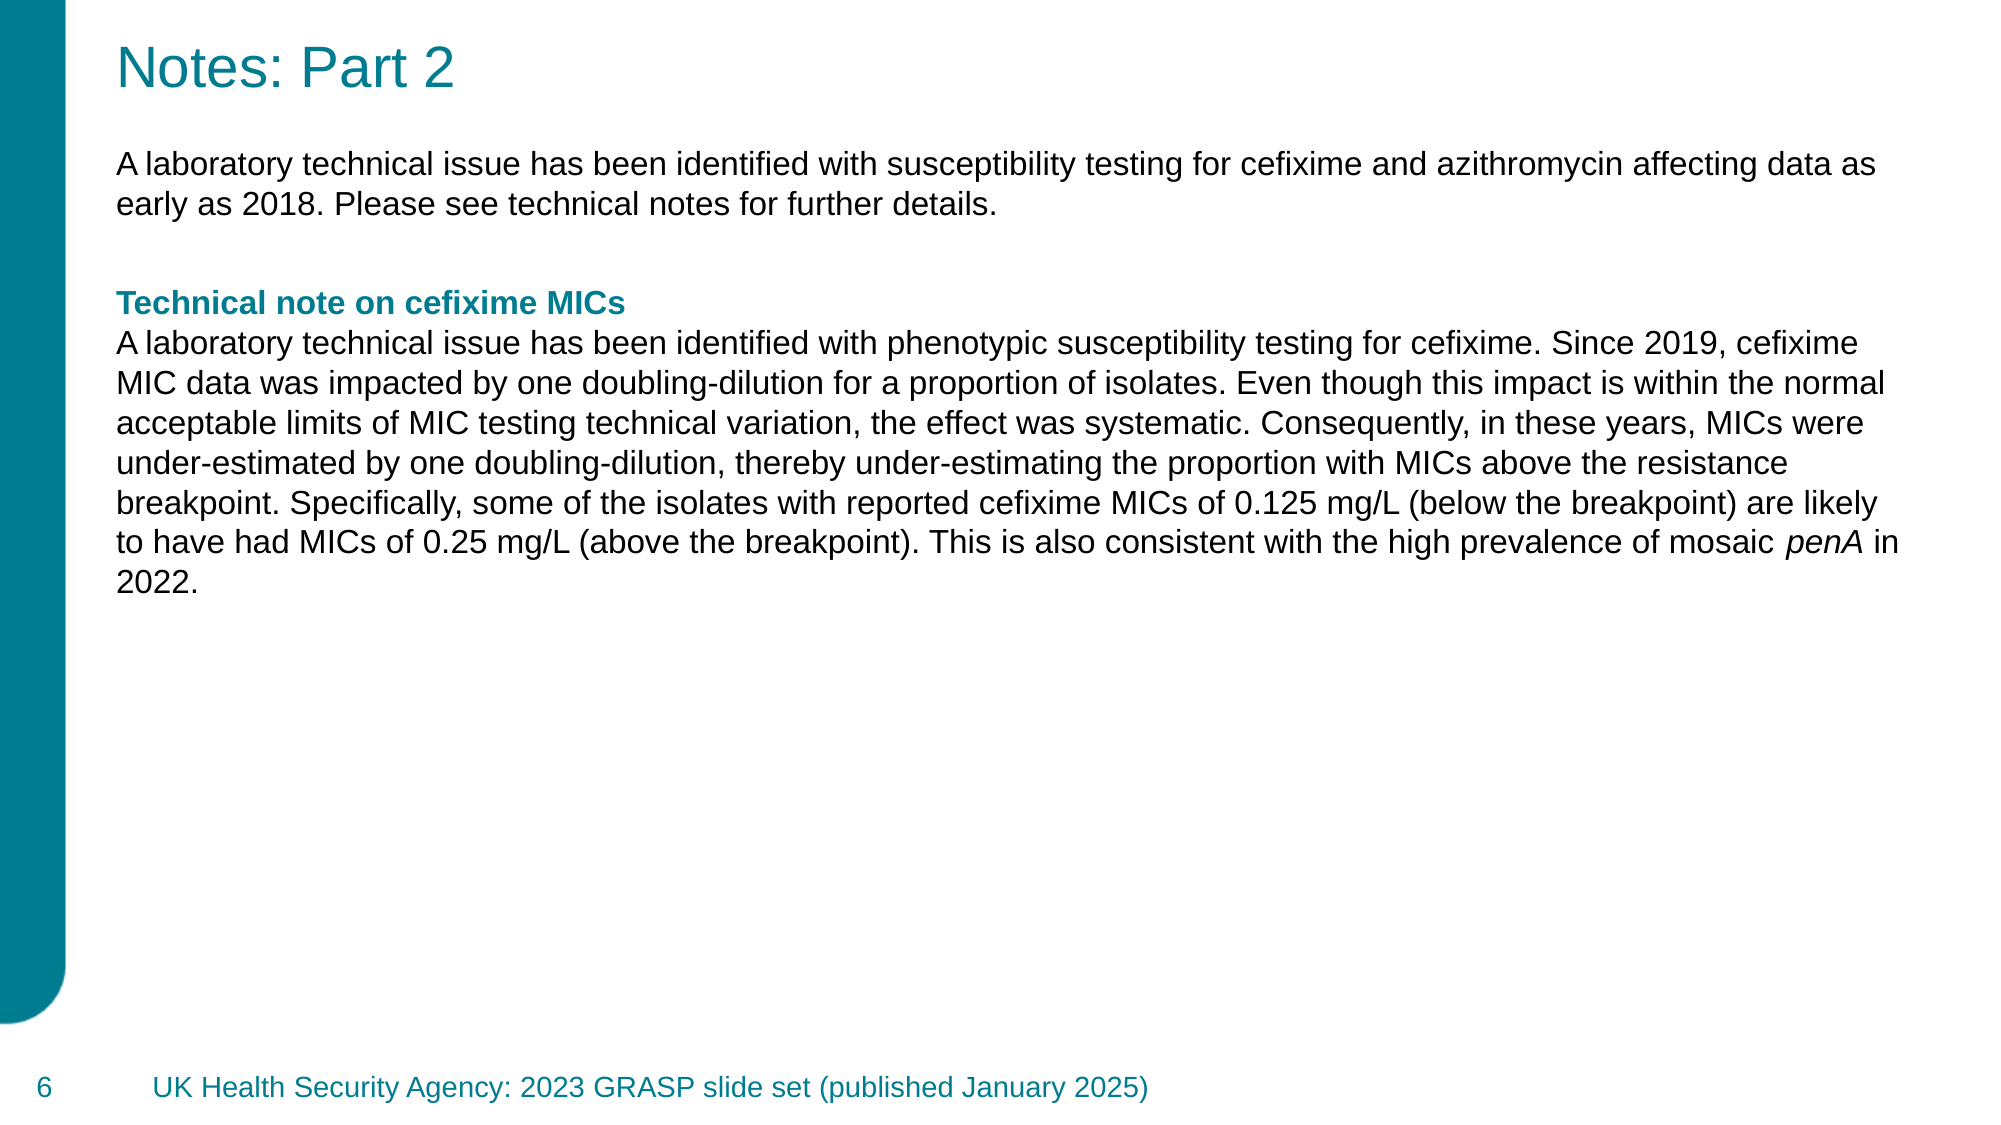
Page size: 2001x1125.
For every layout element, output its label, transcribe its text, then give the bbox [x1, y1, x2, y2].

list A laboratory technical issue has been identified with susceptibility testing for cefixime and azithromycin affecting data as early as 2018. Please see technical notes for further details. Technical note on cefixime MICs A laboratory technical issue has been identified with phenotypic susceptibility testing for cefixime. Since 2019, cefixime MIC data was impacted by one doubling-dilution for a proportion of isolates. Even though this impact is within the normal acceptable limits of MIC testing technical variation, the effect was systematic. Consequently, in these years, MICs were under-estimated by one doubling-dilution, thereby under-estimating the proportion with MICs above the resistance breakpoint. Specifically, some of the isolates with reported cefixime MICs of 0.125 mg/L (below the breakpoint) are likely to have had MICs of 0.25 mg/L (above the breakpoint). This is also consistent with the high prevalence of mosaic penA in 2022. [101, 134, 1926, 641]
text_box UK Health Security Agency: 2023 GRASP slide set (published January 2025) [137, 1056, 1780, 1116]
text_box [21, 1056, 120, 1117]
title Notes: Part 2 [101, 29, 1926, 114]
